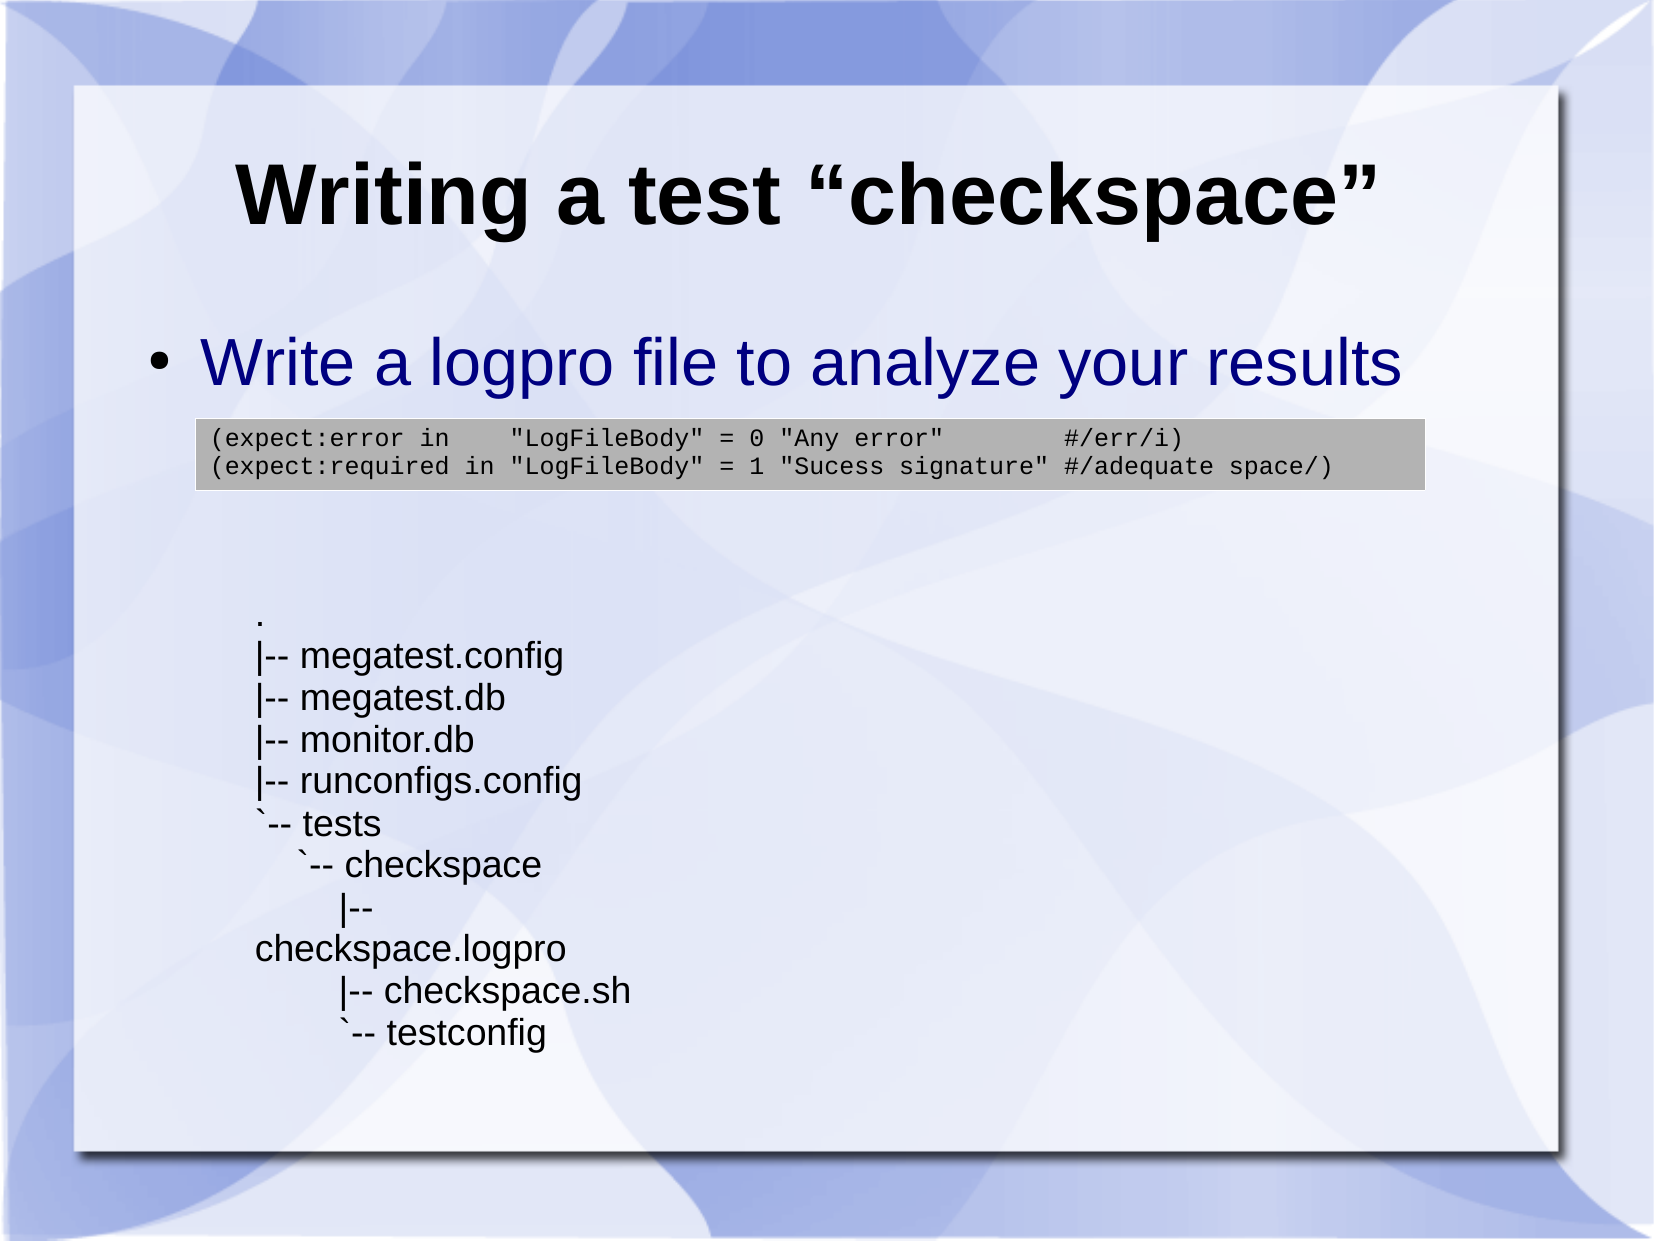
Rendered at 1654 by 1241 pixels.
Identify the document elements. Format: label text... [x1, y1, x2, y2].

list Write a logpro file to analyze your results [129, 324, 1489, 466]
text_box . |-- megatest.config |-- megatest.db |-- monitor.db |-- runconfigs.config `-- tests `-- checkspace |-- checkspace.logpro |-- checkspace.sh `-- testconfig [240, 584, 711, 1021]
table_header (expect:error in "LogFileBody" = 0 "Any error" #/err/i) (expect:required in "LogFileBody" = 1 "Sucess signature" #/adequate space/) [196, 419, 1425, 490]
picture [0, 0, 1654, 1241]
title Writing a test “checkspace” [82, 98, 1536, 291]
